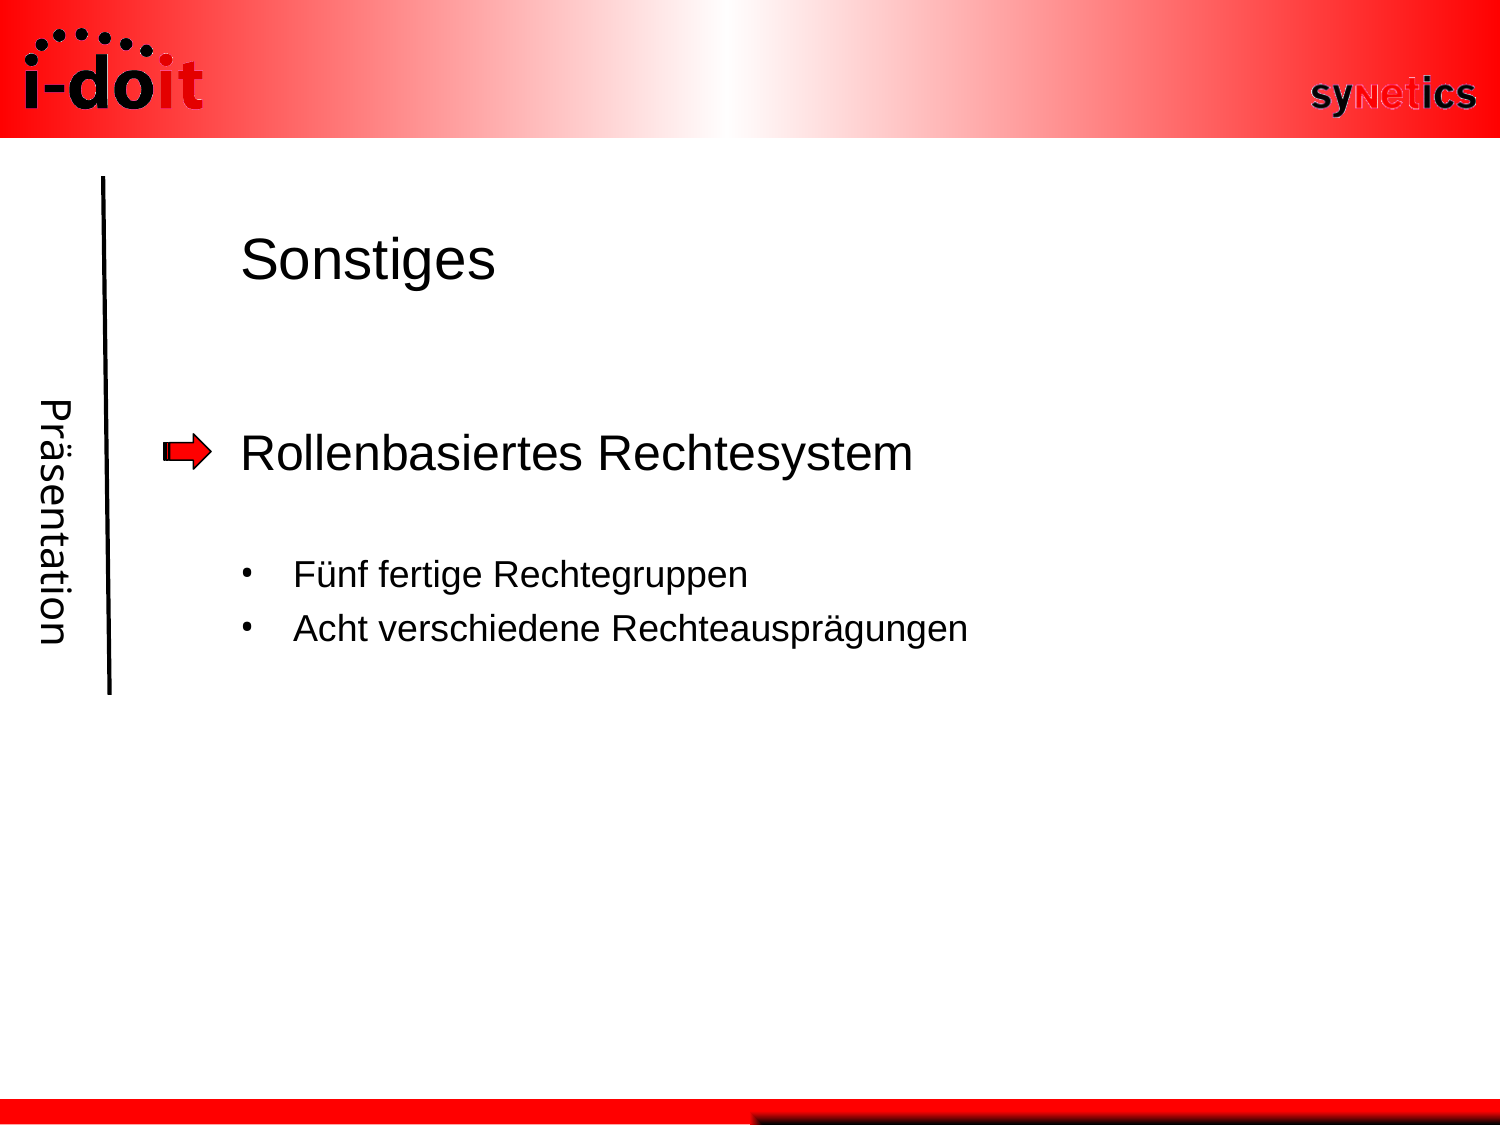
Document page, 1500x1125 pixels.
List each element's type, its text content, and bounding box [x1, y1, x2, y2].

text_box [164, 433, 212, 470]
picture [1311, 75, 1476, 119]
picture [5, 11, 254, 126]
text_box Rollenbasiertes Rechtesystem Fünf fertige Rechtegruppen Acht verschiedene Rechteausprägungen [225, 412, 1426, 1004]
text_box Sonstiges [225, 162, 1426, 351]
